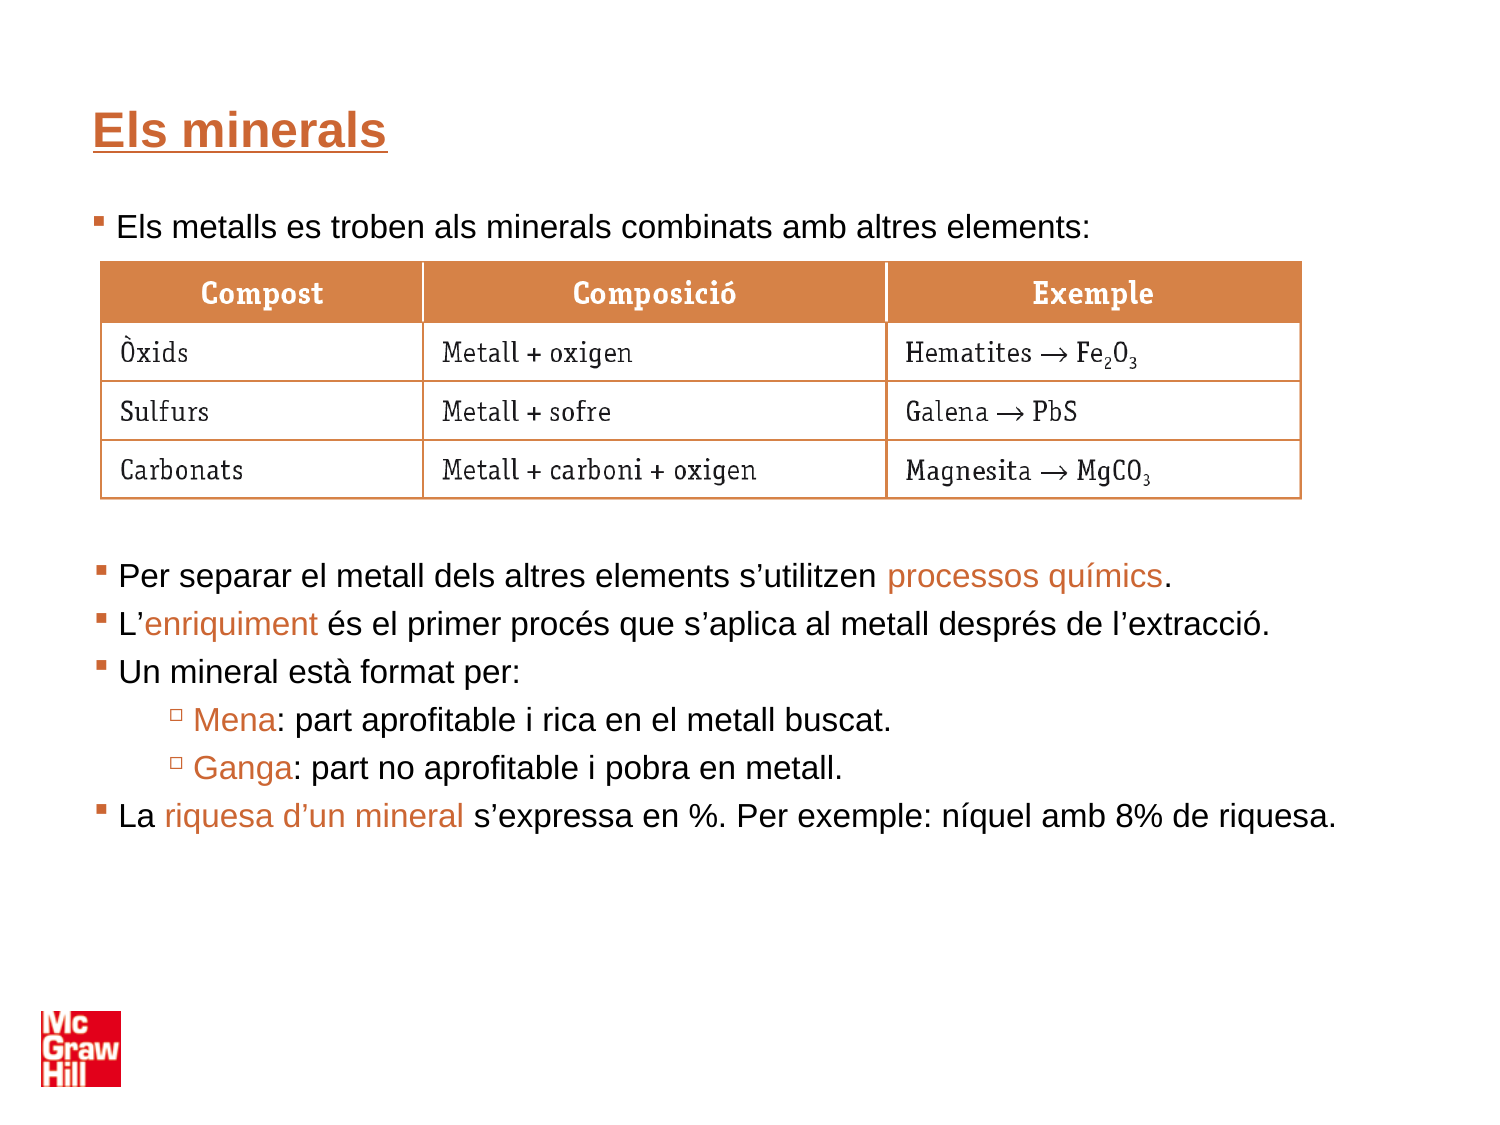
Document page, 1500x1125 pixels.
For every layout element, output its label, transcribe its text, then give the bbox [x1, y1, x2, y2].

picture [90, 255, 1396, 519]
chart [41, 1011, 121, 1087]
text_box Per separar el metall dels altres elements s’utilitzen processos químics. L’enriquiment és el primer procés que s’aplica al metall després de l’extracció. Un mineral està format per: Mena: part aprofitable i rica en el metall buscat. Ganga: part no aprofitable i pobra en metall. La riquesa d’un mineral s’expressa en %. Per exemple: níquel amb 8% de riquesa. [79, 538, 1379, 842]
text_box Els minerals [78, 90, 1483, 166]
text_box Els metalls es troben als minerals combinats amb altres elements: [76, 189, 1223, 254]
